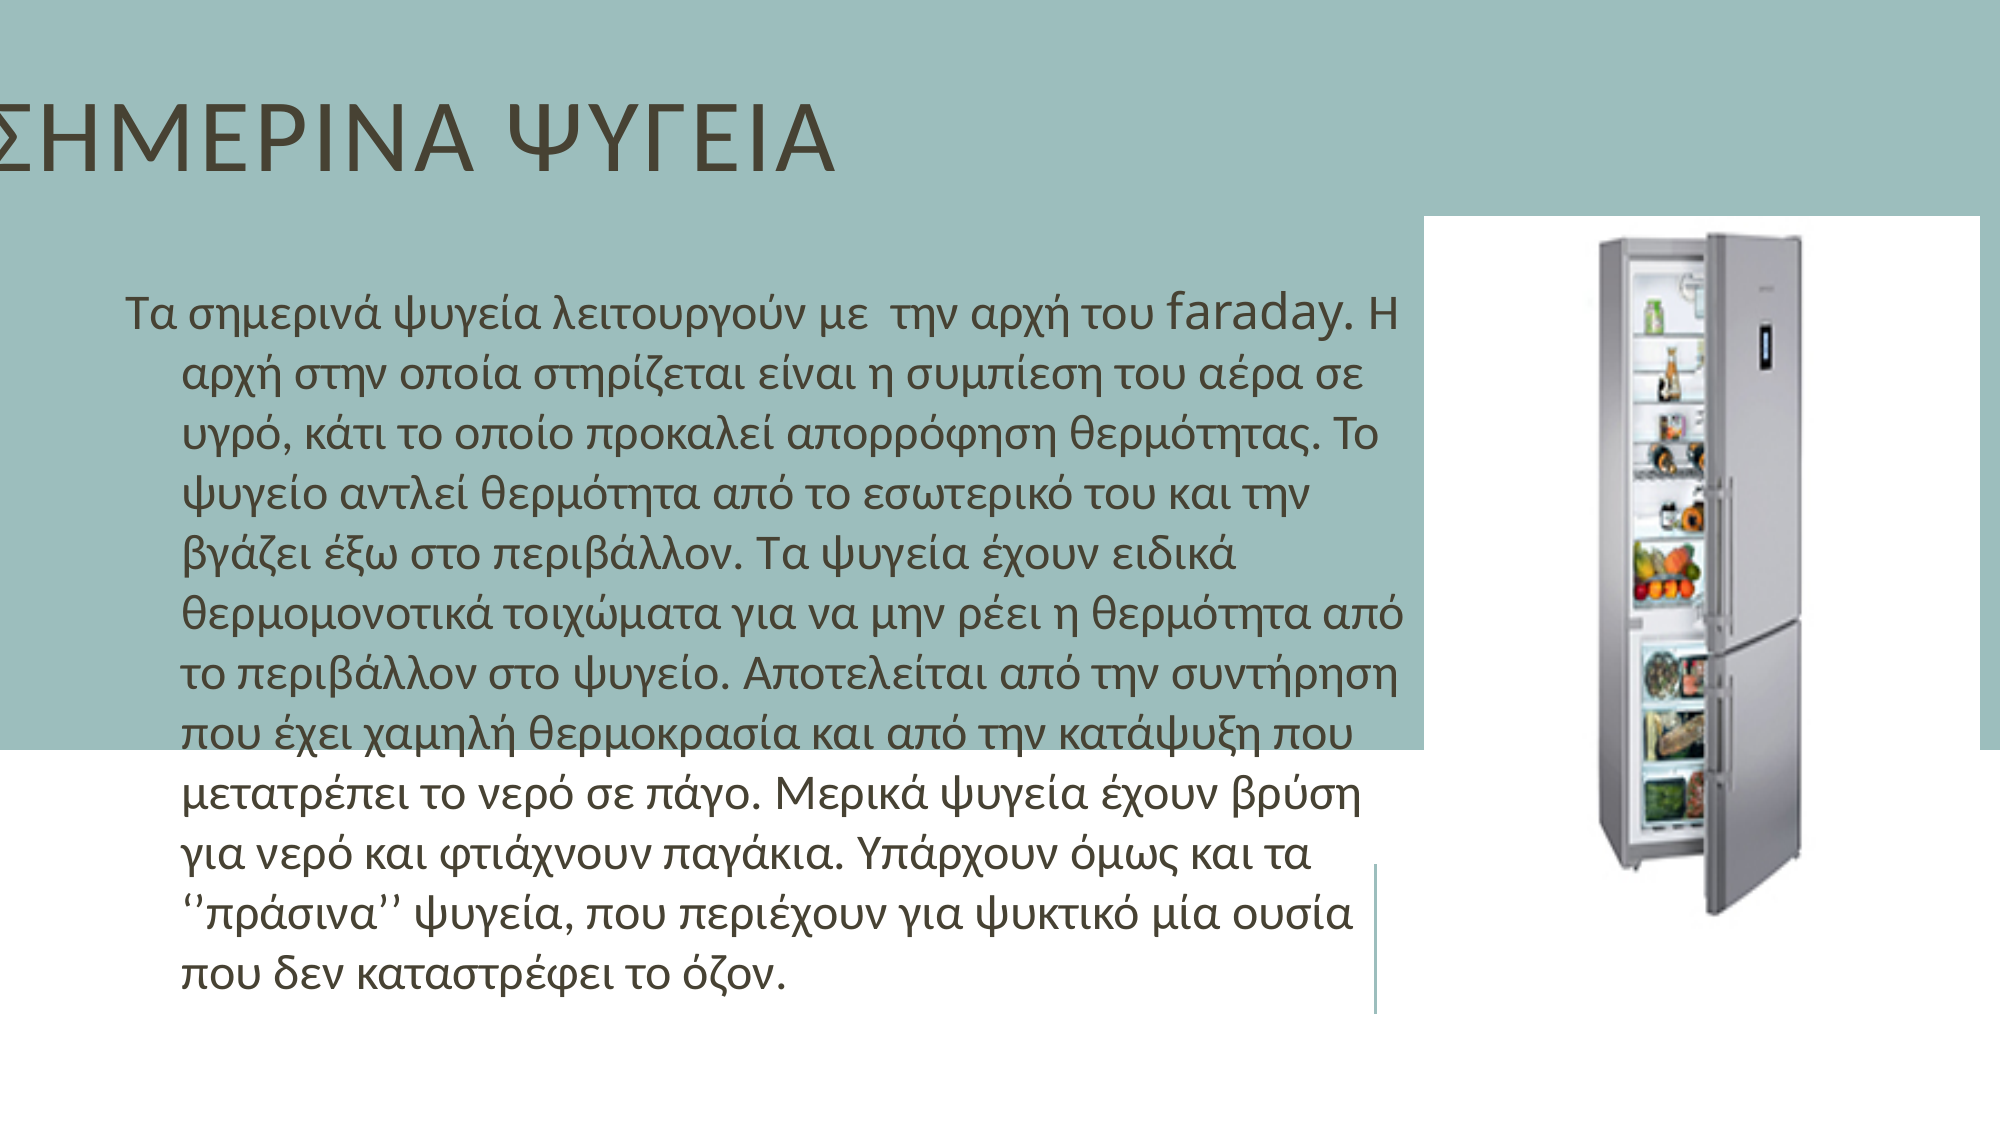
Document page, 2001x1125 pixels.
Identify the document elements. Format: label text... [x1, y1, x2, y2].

title Σημερινα ψυγεια [0, 66, 1283, 217]
picture [1424, 216, 1980, 934]
subtitle Τα σημερινά ψυγεία λειτουργούν με την αρχή του faraday. Η αρχή στην οποία στηρίζεται είναι η συμπίεση του αέρα σε υγρό, κάτι το οποίο προκαλεί απορρόφηση θερμότητας. Το ψυγείο αντλεί θερμότητα από το εσωτερικό του και την βγάζει έξω στο περιβάλλον. Τα ψυγεία έχουν ειδικά θερμομονοτικά τοιχώματα για να μην ρέει η θερμότητα από το περιβάλλον στο ψυγείο. Αποτελείται από την συντήρηση που έχει χαμηλή θερμοκρασία και από την κατάψυξη που μετατρέπει το νερό σε πάγο. Μερικά ψυγεία έχουν βρύση για νερό και φτιάχνουν παγάκια. Υπάρχουν όμως και τα ‘’πράσινα’’ ψυγεία, που περιέχουν για ψυκτικό μία ουσία που δεν καταστρέφει το όζον. [53, 191, 1425, 1089]
